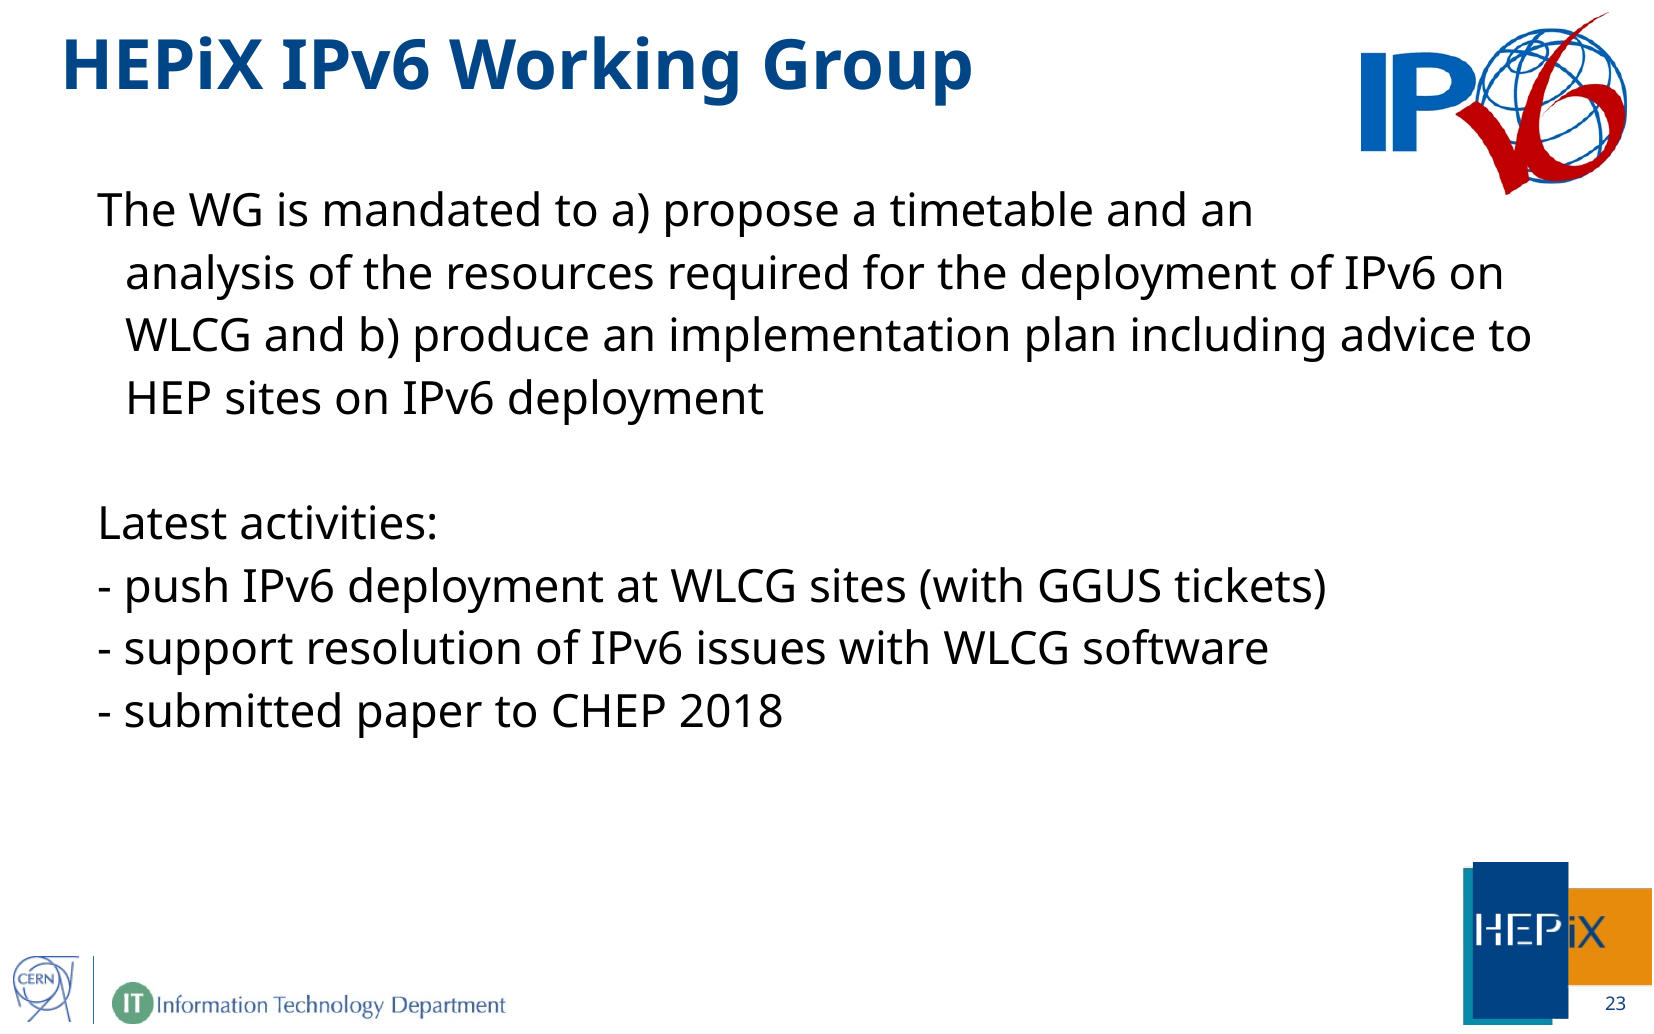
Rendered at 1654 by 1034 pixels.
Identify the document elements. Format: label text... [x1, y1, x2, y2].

picture [1361, 12, 1627, 170]
picture [1462, 862, 1652, 1025]
picture [13, 956, 79, 1032]
text_box The WG is mandated to a) propose a timetable and an analysis of the resources required for the deployment of IPv6 on WLCG and b) produce an implementation plan including advice to HEP sites on IPv6 deployment Latest activities: - push IPv6 deployment at WLCG sites (with GGUS tickets) - support resolution of IPv6 issues with WLCG software - submitted paper to CHEP 2018 [82, 170, 1638, 1034]
title HEPiX IPv6 Working Group [60, 0, 1528, 138]
